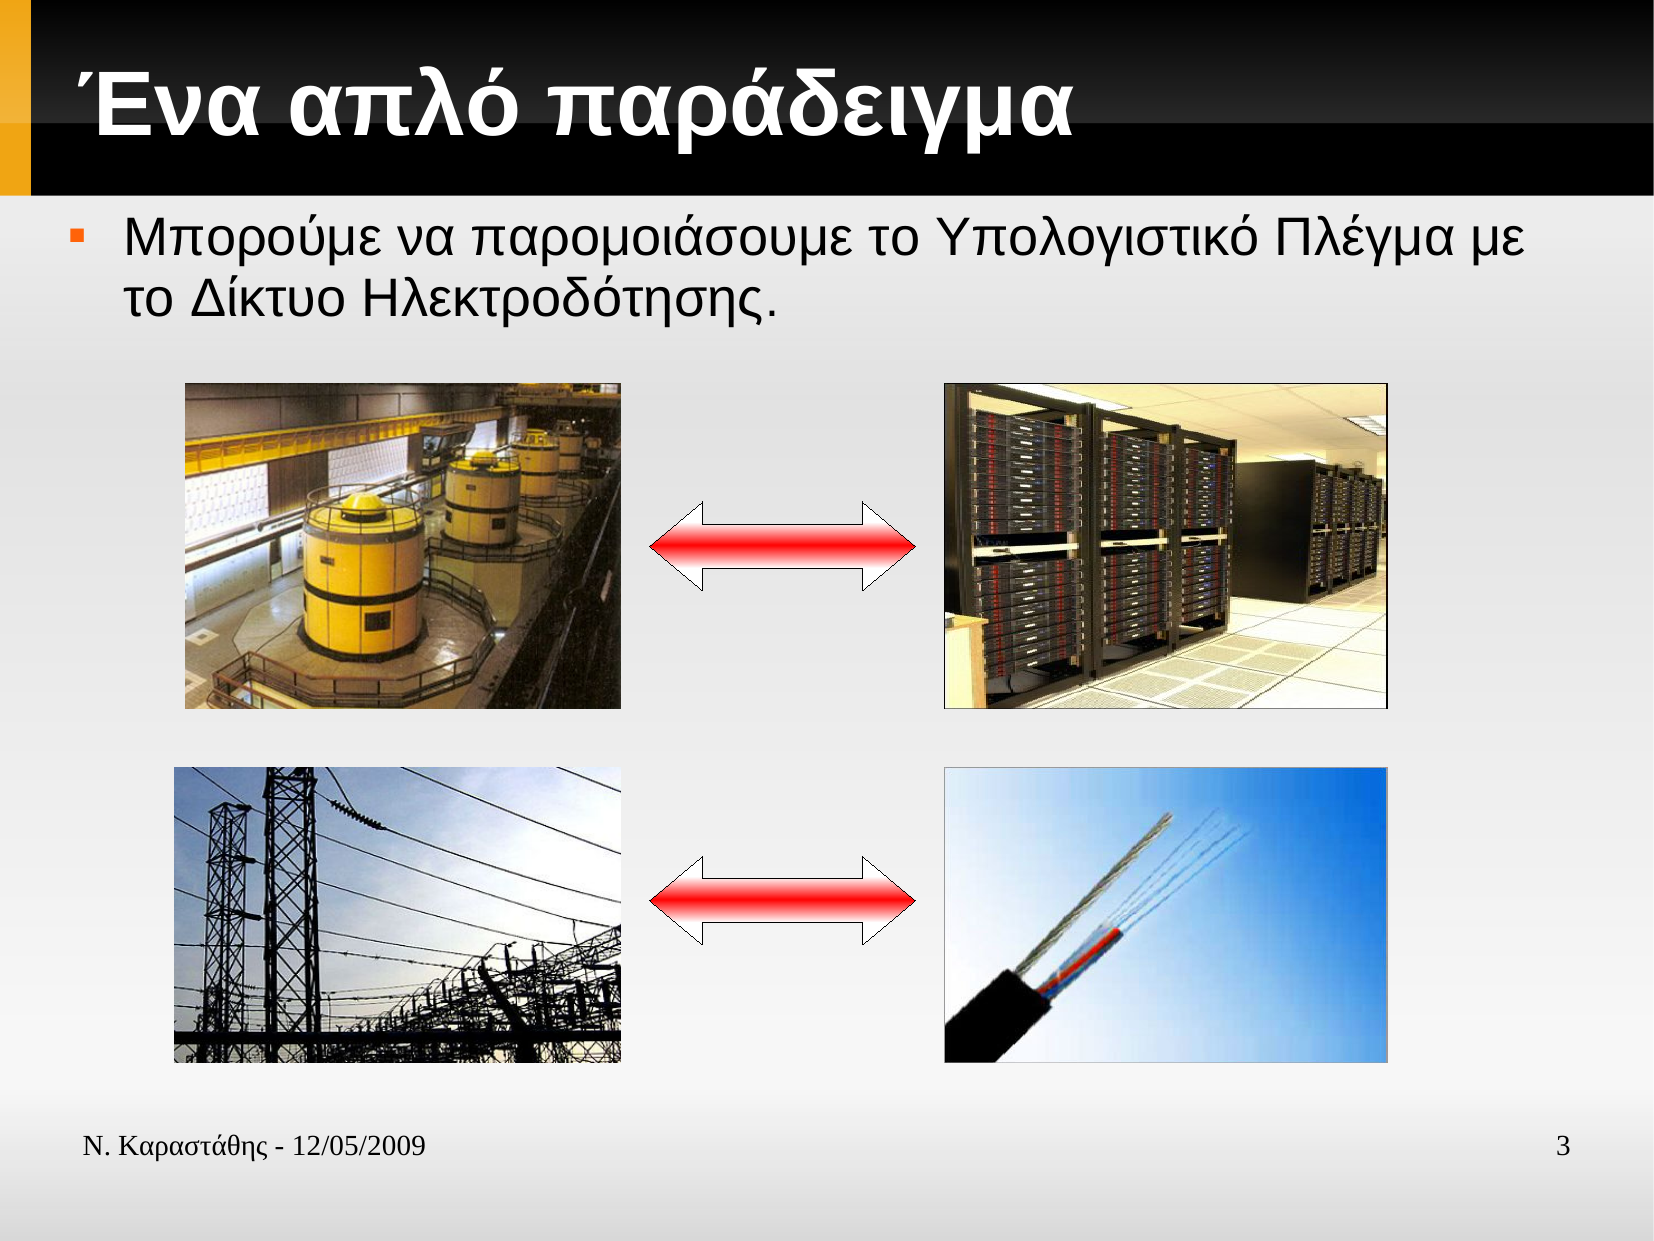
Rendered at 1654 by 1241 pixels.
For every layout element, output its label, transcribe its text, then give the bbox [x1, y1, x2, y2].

text_box [649, 501, 916, 591]
picture [0, 0, 1654, 1241]
list Μπορούμε να παρομοιάσουμε το Υπολογιστικό Πλέγμα με το Δίκτυο Ηλεκτροδότησης. [52, 206, 1595, 419]
title Ένα απλό παράδειγμα [76, 0, 1565, 206]
text_box [649, 856, 916, 945]
